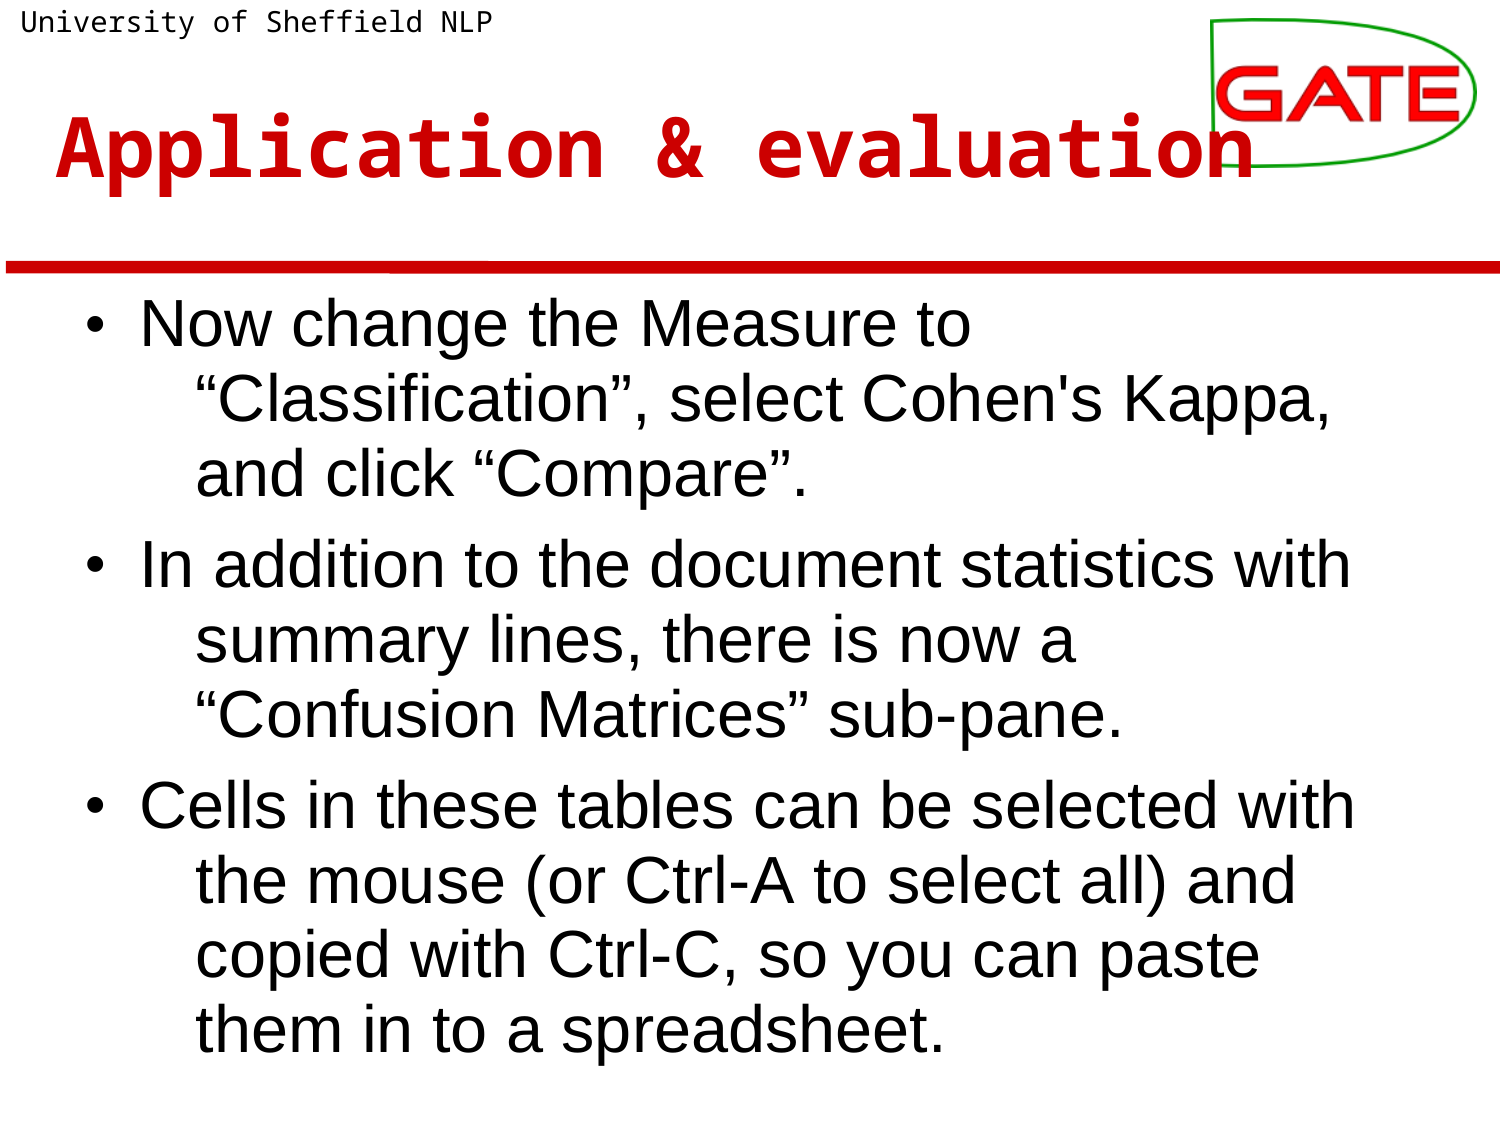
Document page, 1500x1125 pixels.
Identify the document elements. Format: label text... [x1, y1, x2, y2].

picture [1210, 18, 1477, 168]
list Now change the Measure to “Classification”, select Cohen's Kappa, and click “Compare”. In addition to the document statistics with summary lines, there is now a “Confusion Matrices” sub-pane. Cells in these tables can be selected with the mouse (or Ctrl-A to select all) and copied with Ctrl-C, so you can paste them in to a spreadsheet. [68, 278, 1419, 1101]
title Application & evaluation [41, 37, 1391, 254]
